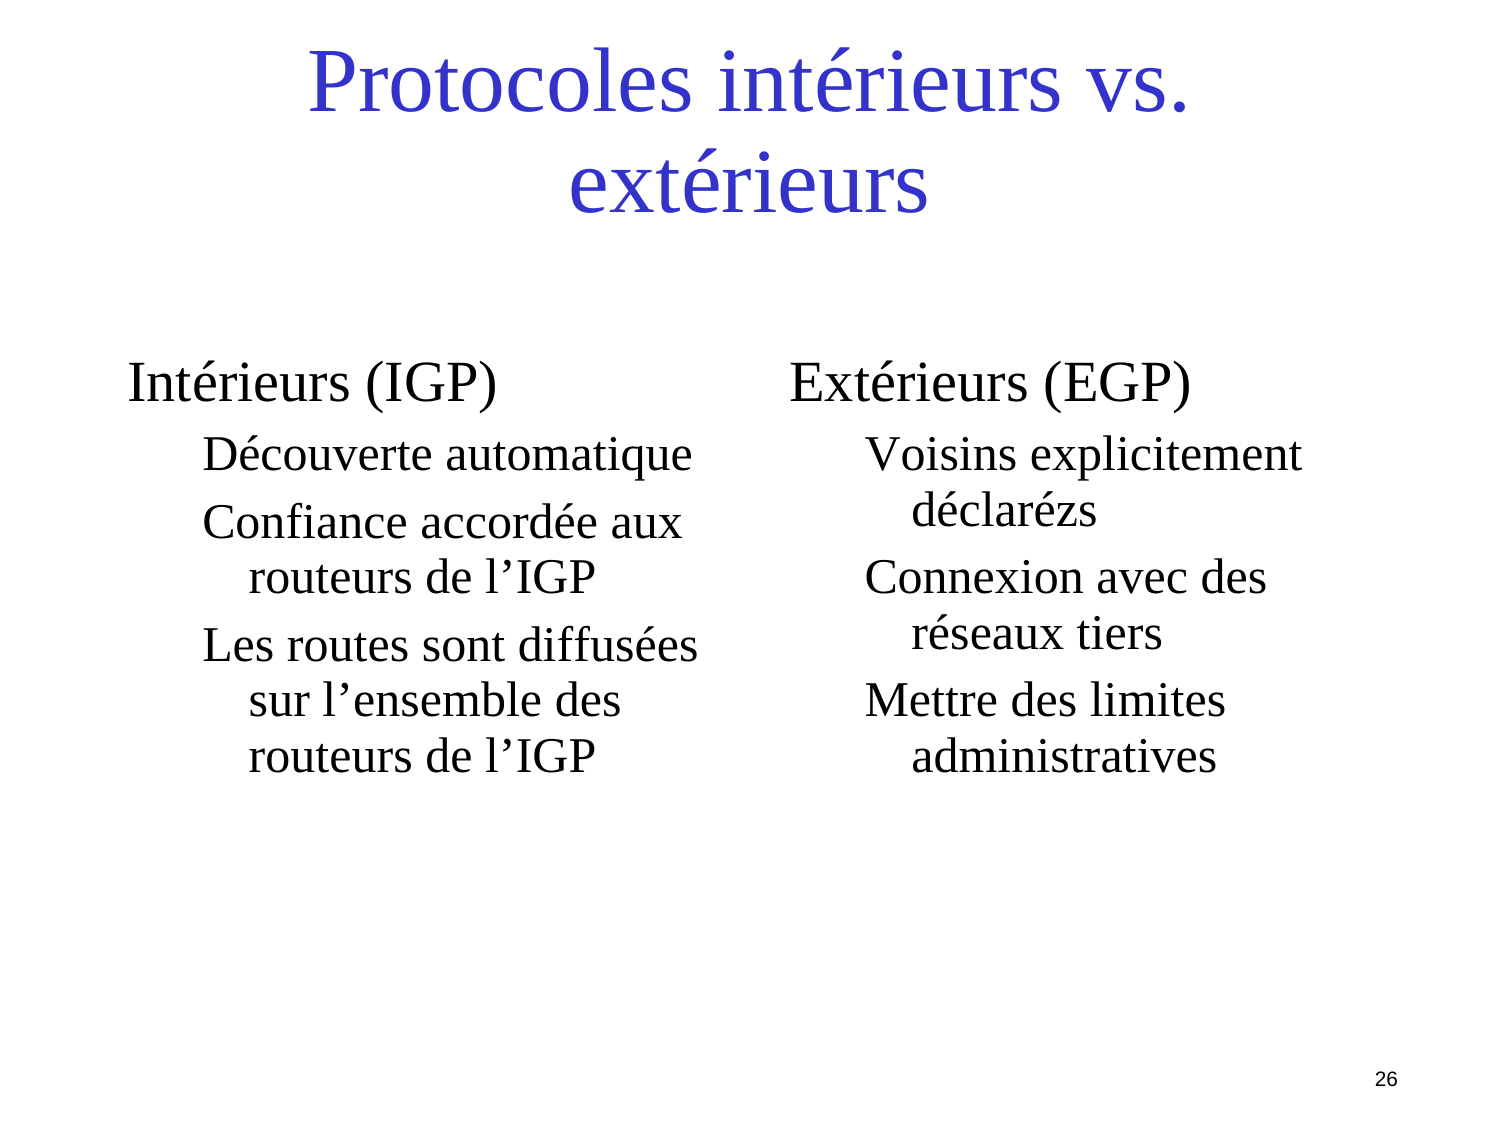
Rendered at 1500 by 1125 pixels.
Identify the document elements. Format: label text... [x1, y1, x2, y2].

list Intérieurs (IGP) Découverte automatique Confiance accordée aux routeurs de l’IGP Les routes sont diffusées sur l’ensemble des routeurs de l’IGP [112, 262, 750, 1026]
title Protocoles intérieurs vs. extérieurs [112, 13, 1388, 249]
list Extérieurs (EGP) Voisins explicitement déclarézs Connexion avec des réseaux tiers Mettre des limites administratives [774, 262, 1413, 1026]
